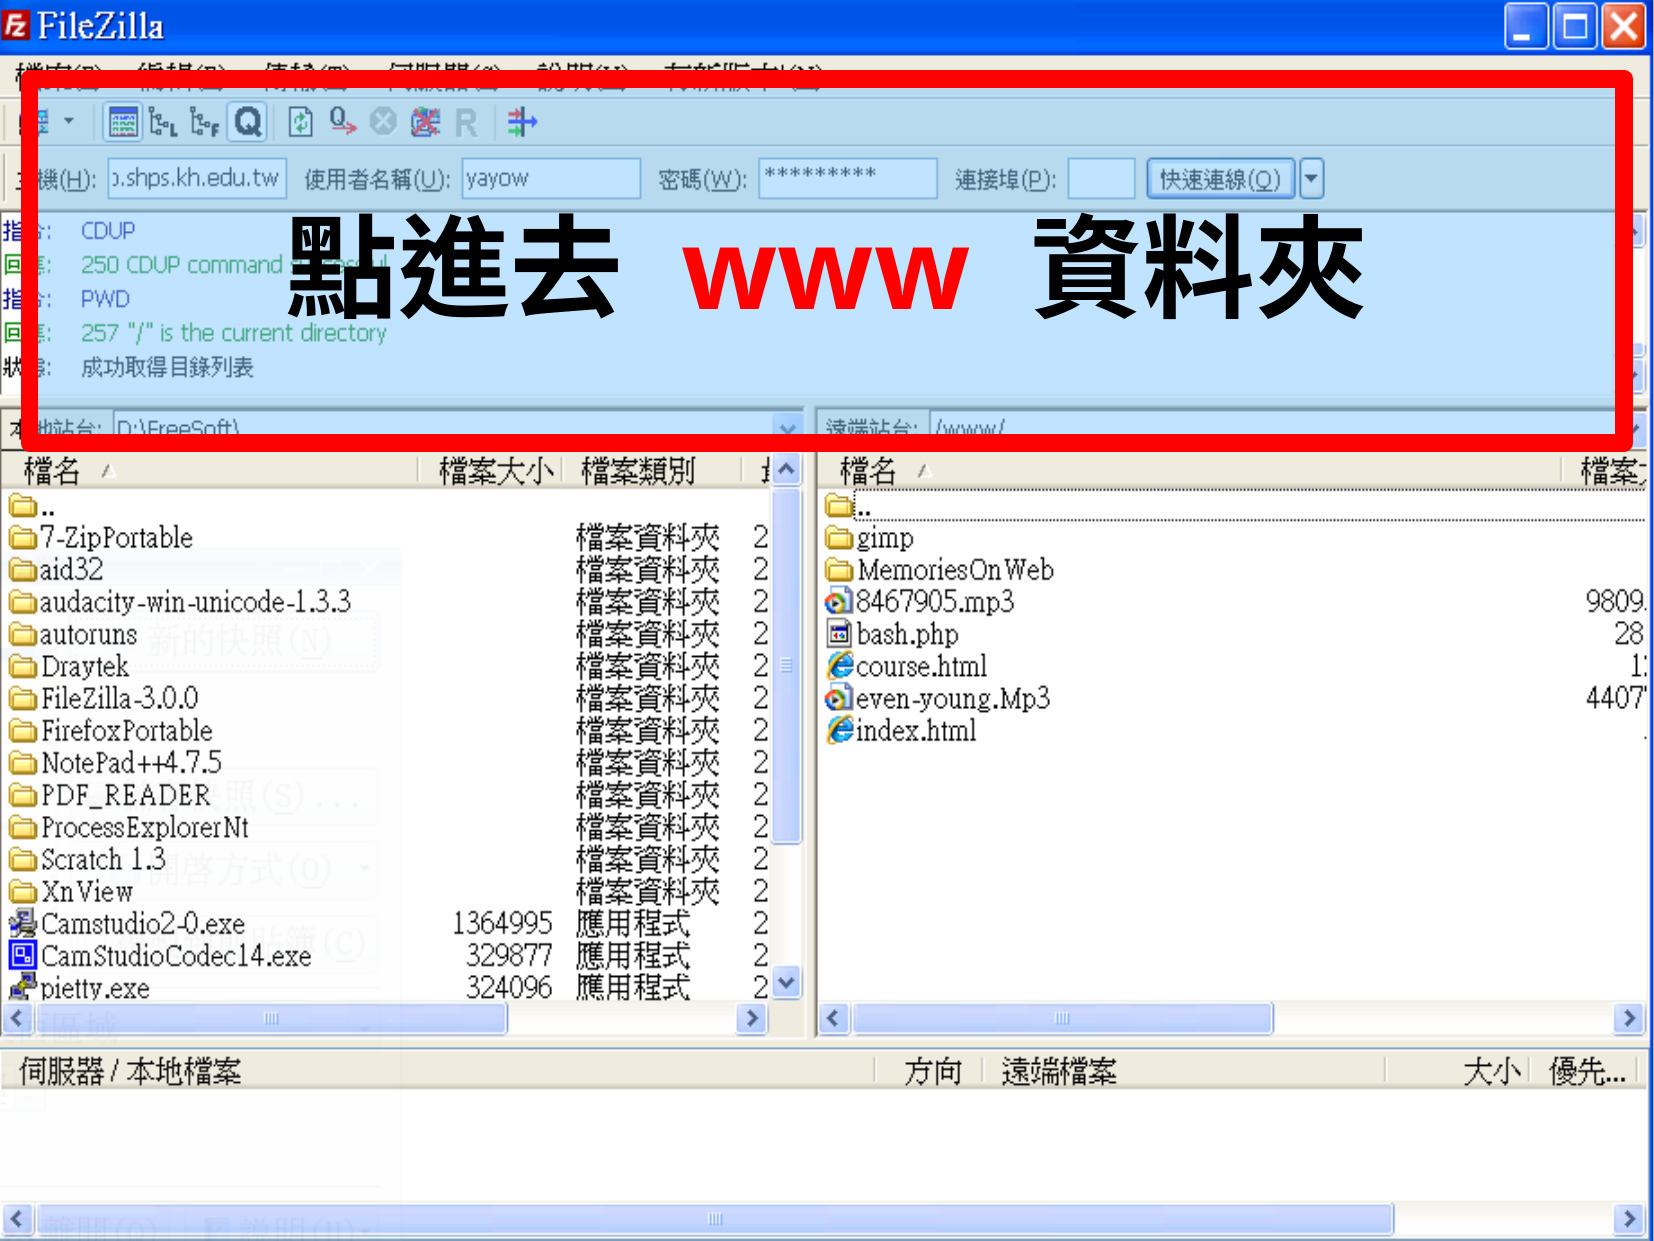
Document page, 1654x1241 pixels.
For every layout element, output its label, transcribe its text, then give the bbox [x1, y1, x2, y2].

text_box 點進去 www 資料夾 [29, 78, 1625, 443]
picture [0, 0, 1654, 1241]
